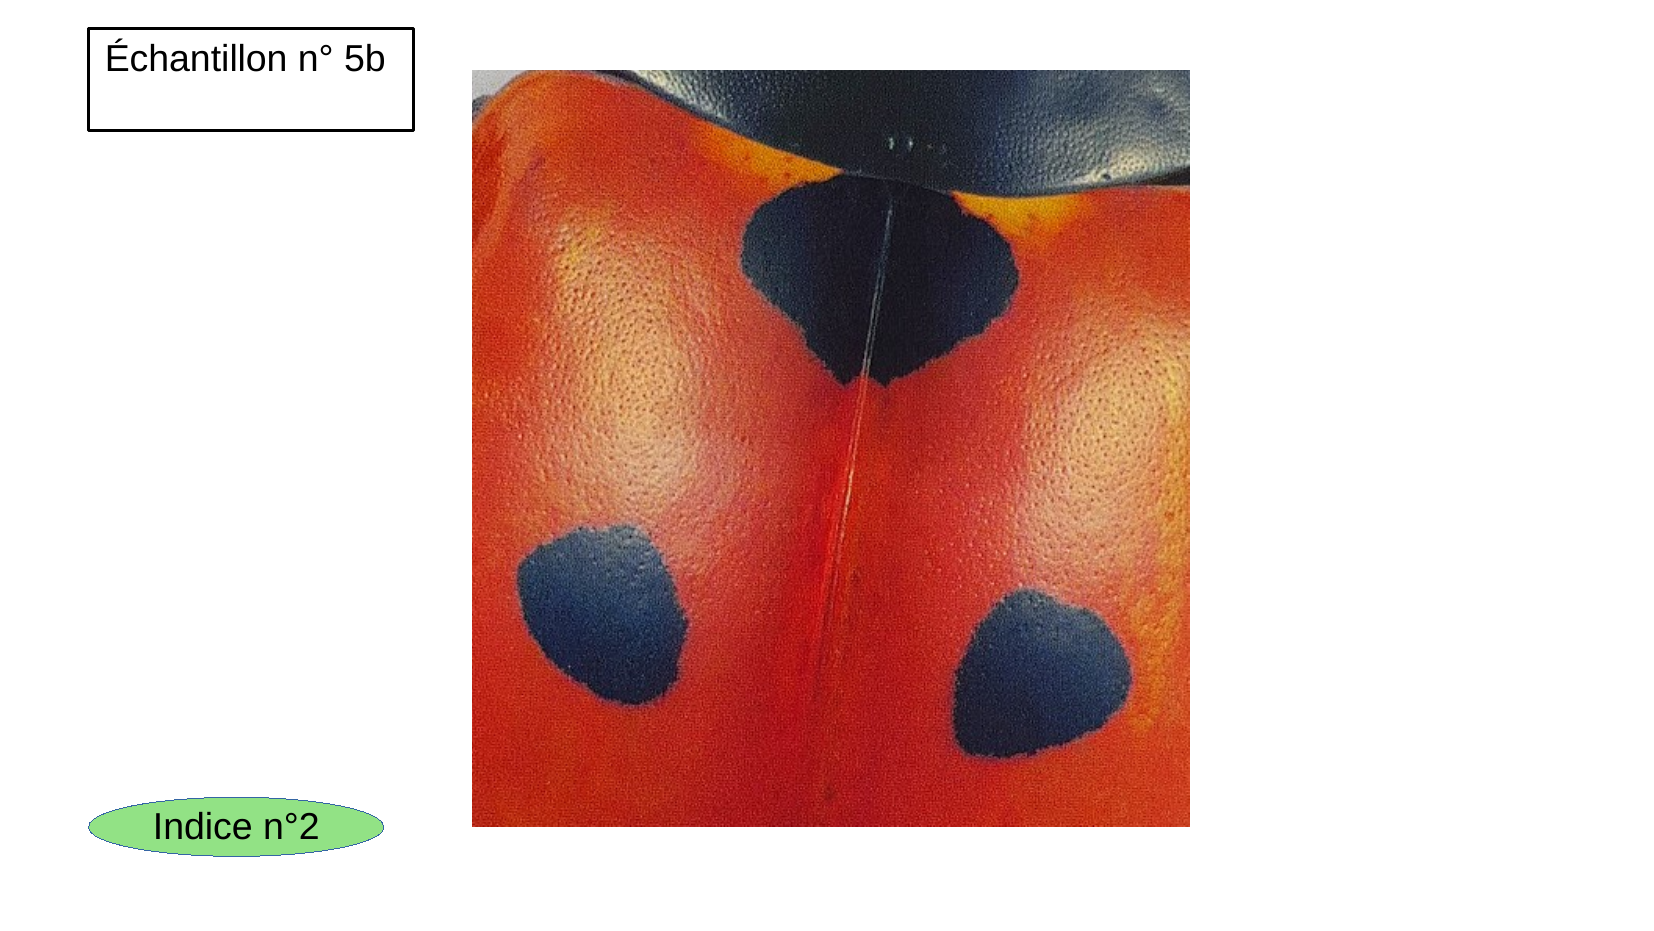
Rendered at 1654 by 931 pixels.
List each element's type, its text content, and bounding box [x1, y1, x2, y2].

text_box Indice n°2 [88, 797, 384, 857]
picture [472, 70, 1190, 827]
text_box Échantillon n° 5b [88, 28, 414, 131]
